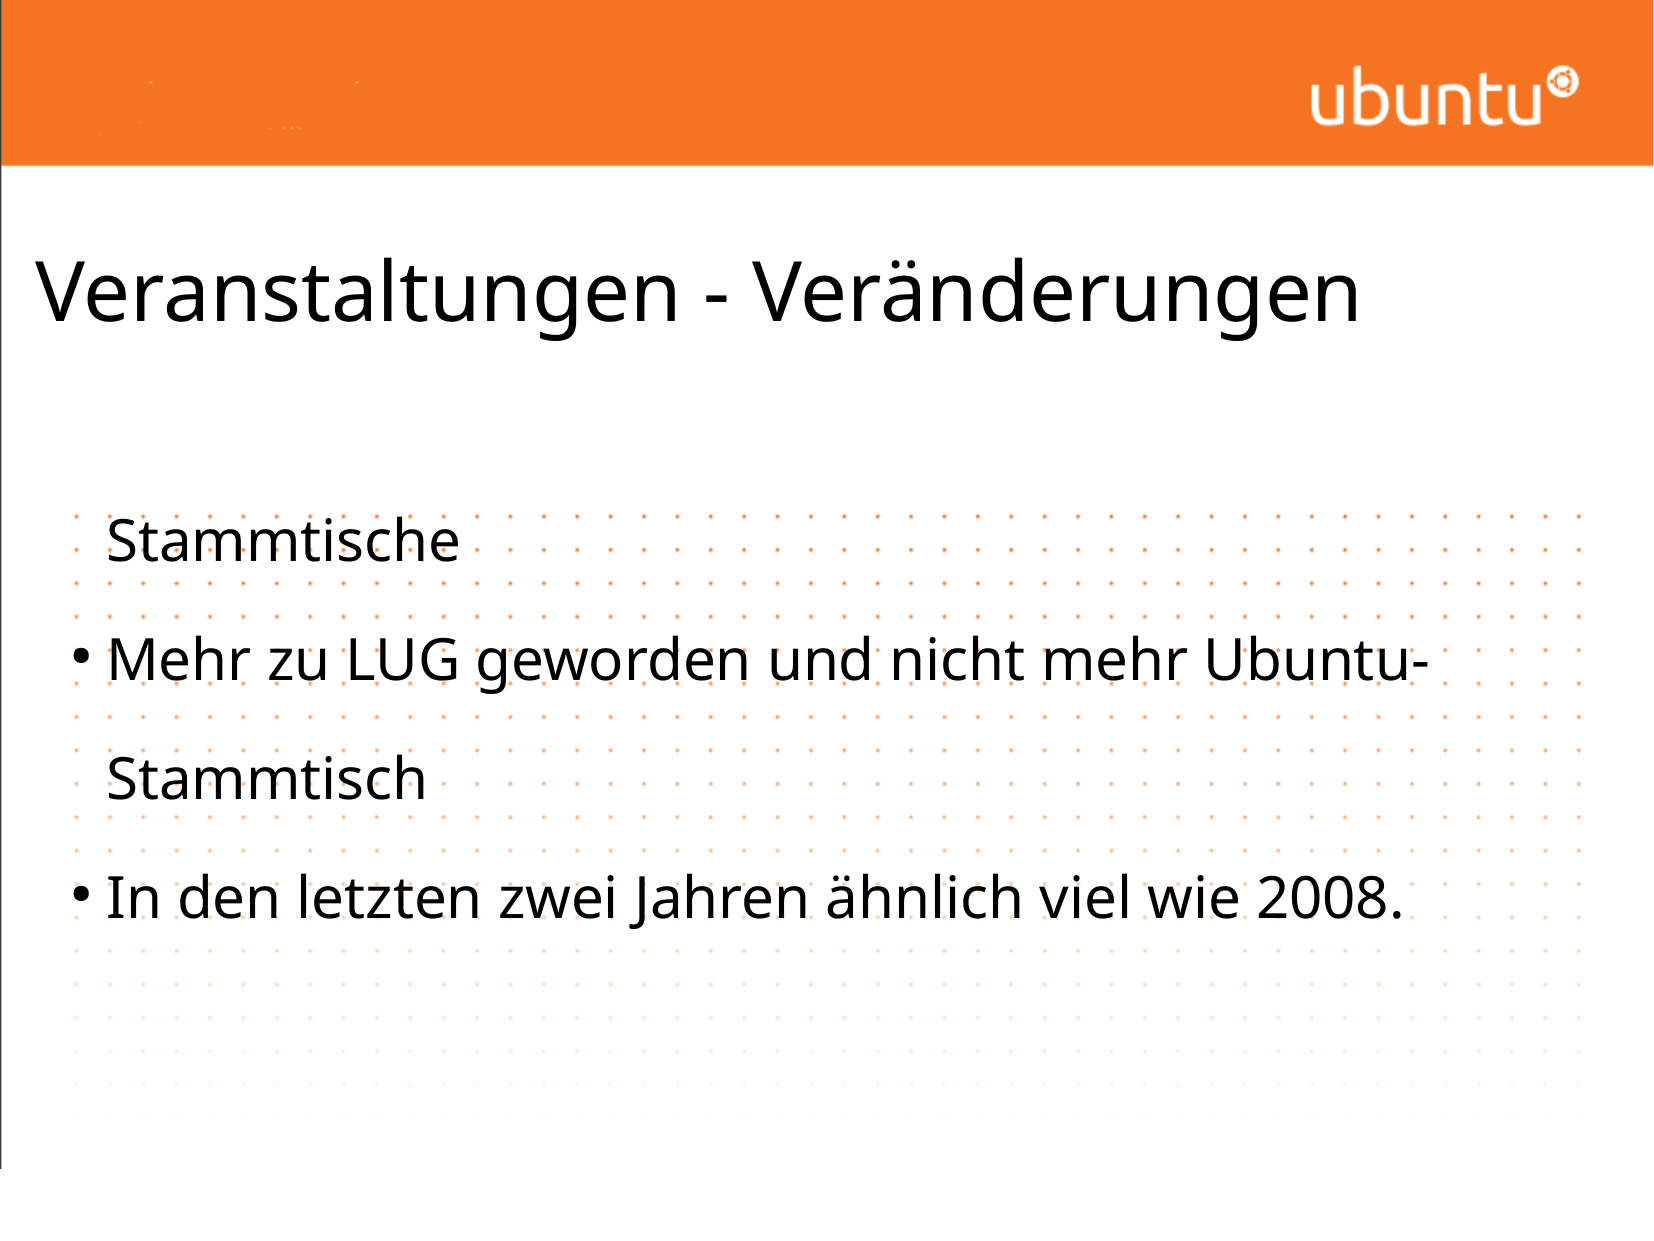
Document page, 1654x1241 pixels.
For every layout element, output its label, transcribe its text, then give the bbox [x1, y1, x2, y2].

subtitle Veranstaltungen - Veränderungen Stammtische Mehr zu LUG geworden und nicht mehr Ubuntu-Stammtisch In den letzten zwei Jahren ähnlich viel wie 2008. [35, 153, 1619, 1241]
picture [0, 0, 1654, 1169]
